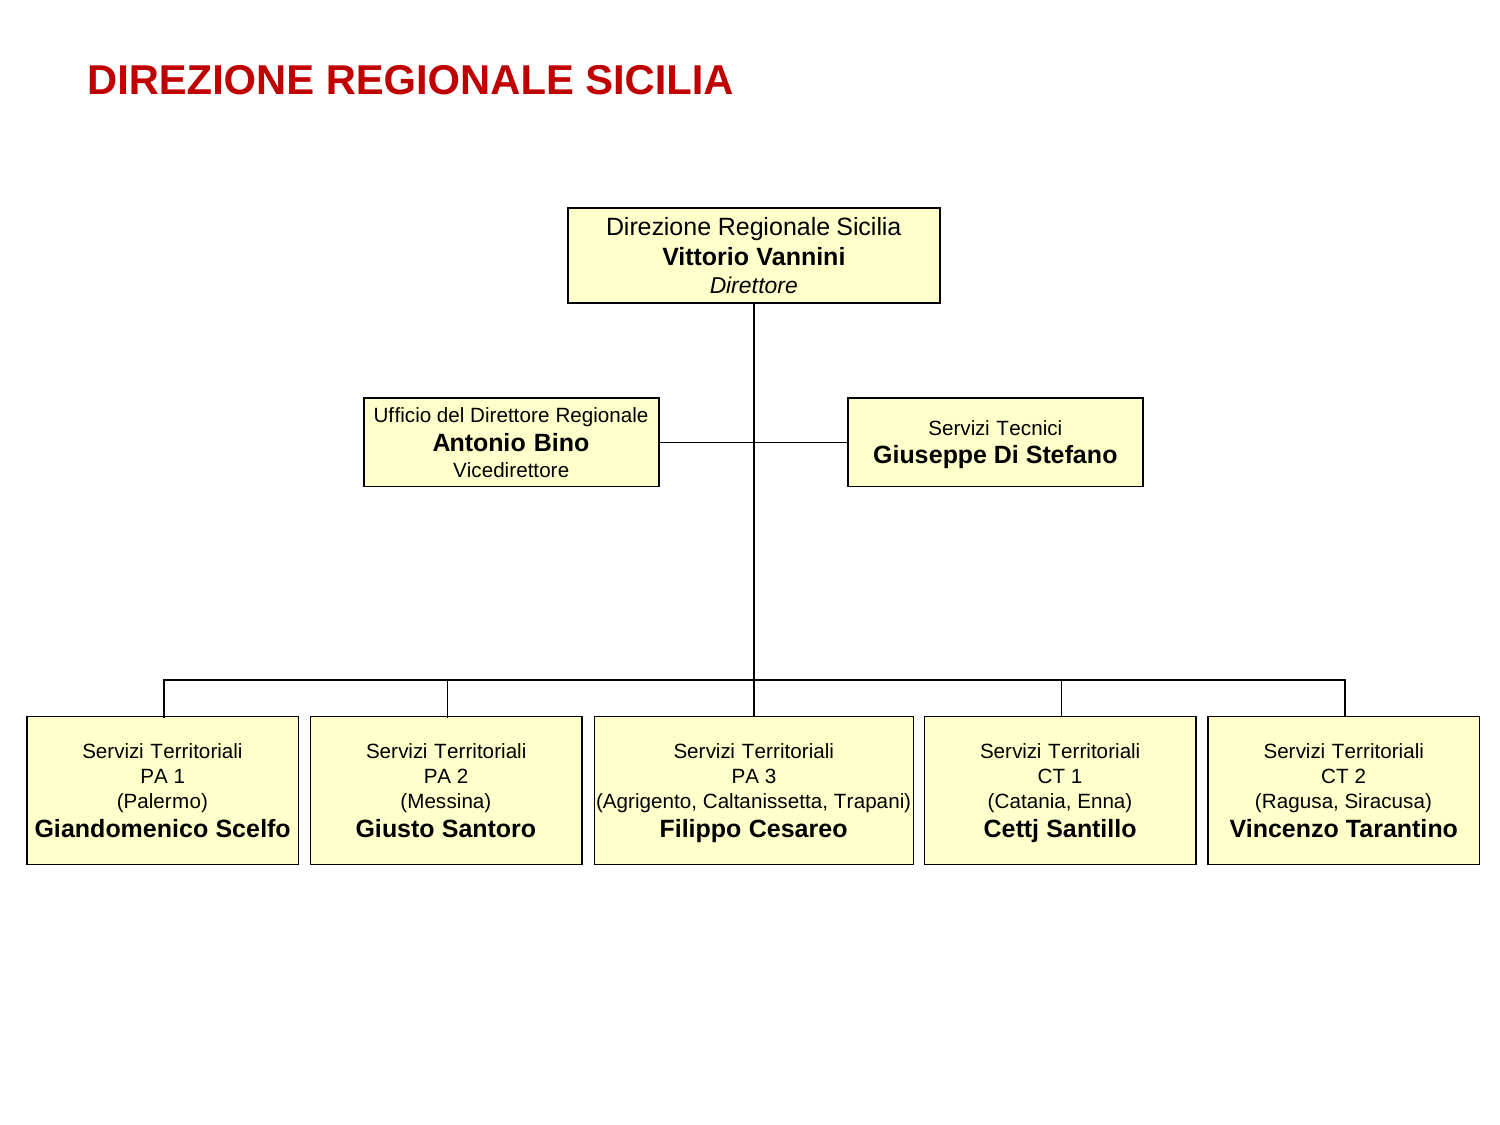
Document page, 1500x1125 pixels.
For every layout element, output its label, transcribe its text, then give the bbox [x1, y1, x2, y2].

picture [19, 203, 1481, 865]
title DIREZIONE REGIONALE SICILIA [72, 45, 1462, 128]
